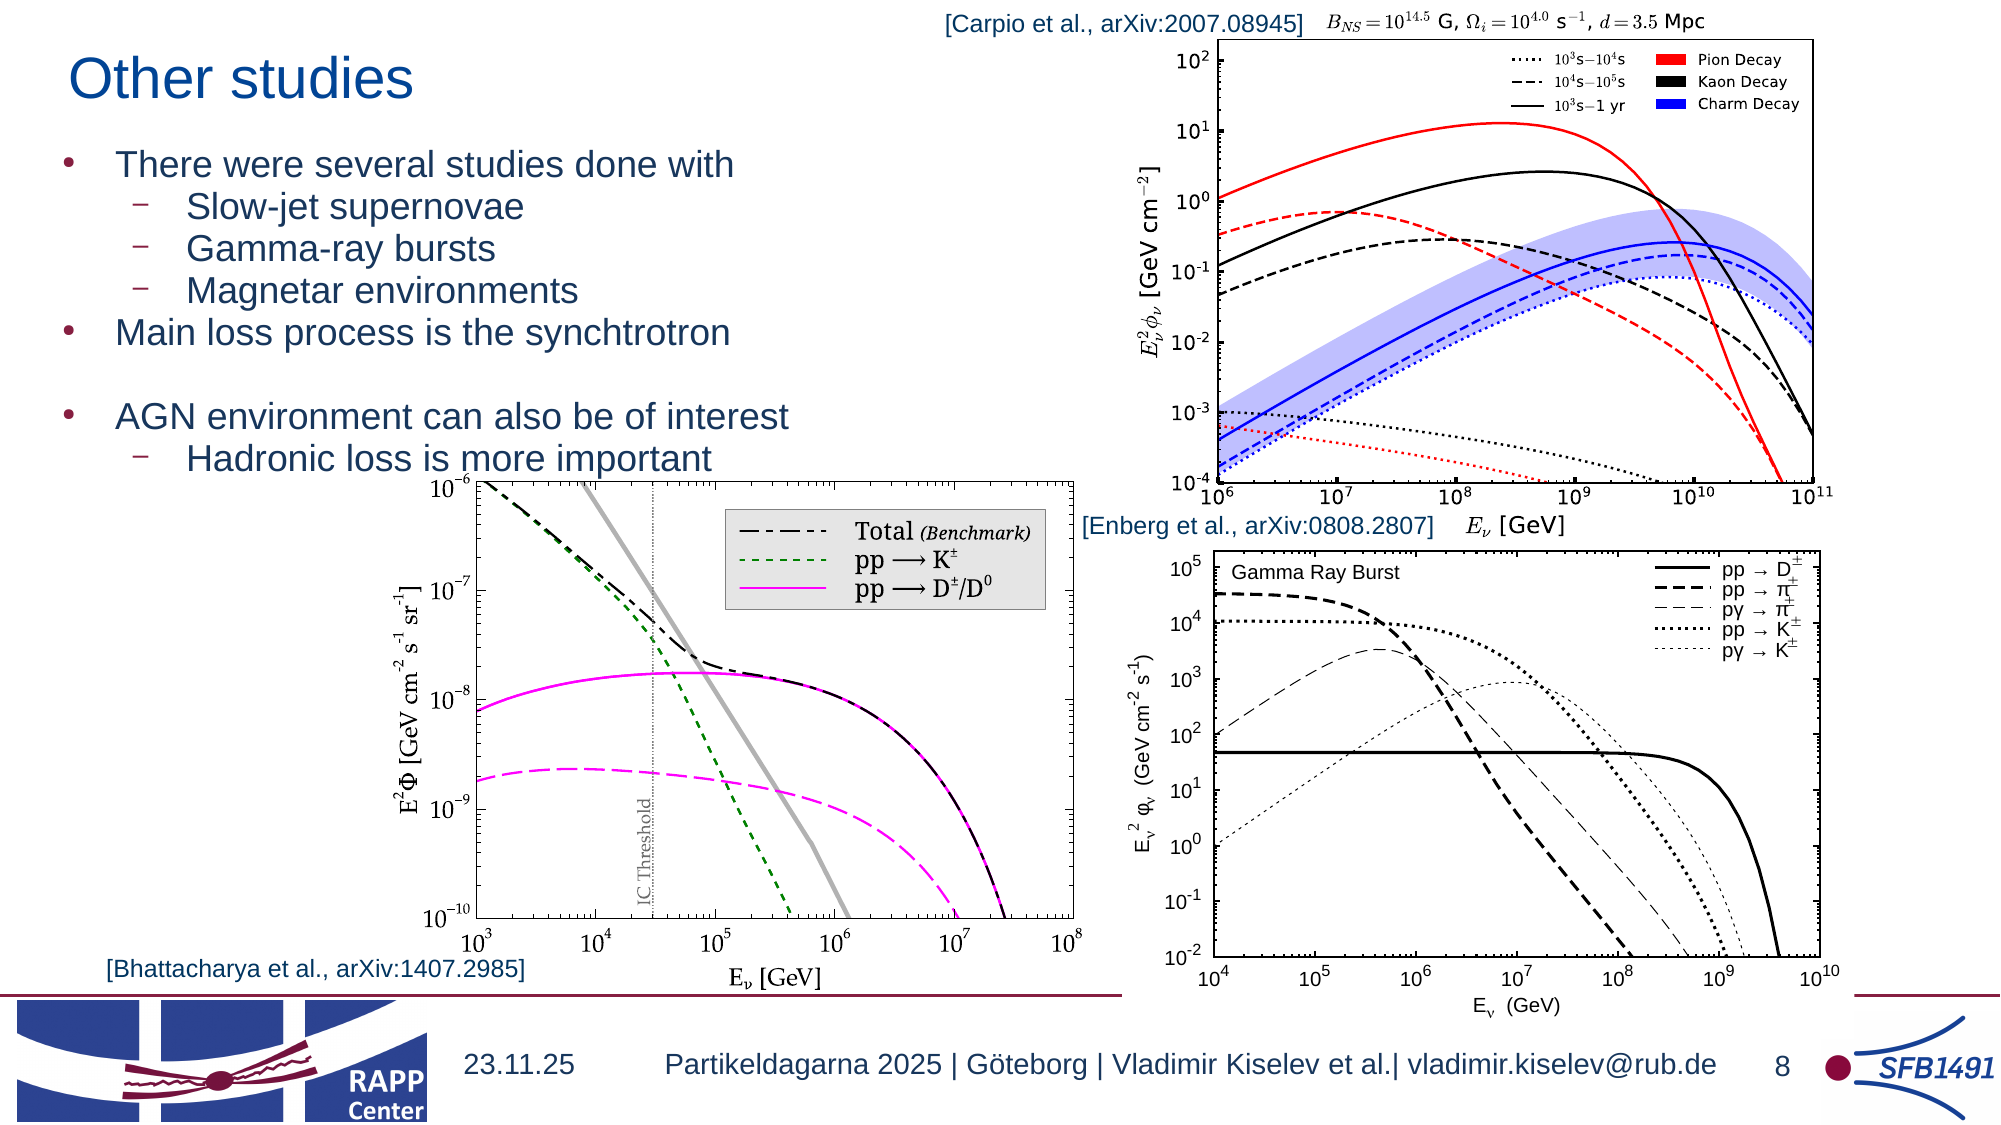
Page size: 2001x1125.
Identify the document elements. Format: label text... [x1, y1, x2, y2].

text_box [Enberg et al., arXiv:0808.2807] [1081, 501, 1673, 547]
text_box There were several studies done with Slow-jet supernovae Gamma-ray bursts Magnetar environments Main loss process is the synchtrotron AGN environment can also be of interest Hadronic loss is more important [29, 135, 1004, 487]
picture [389, 472, 1082, 994]
picture [1122, 0, 2000, 1125]
title Other studies [53, 0, 1122, 160]
picture [17, 1000, 427, 1122]
text_box [Bhattacharya et al., arXiv:1407.2985] [106, 944, 697, 990]
text_box [Carpio et al., arXiv:2007.08945] [944, 0, 1536, 45]
